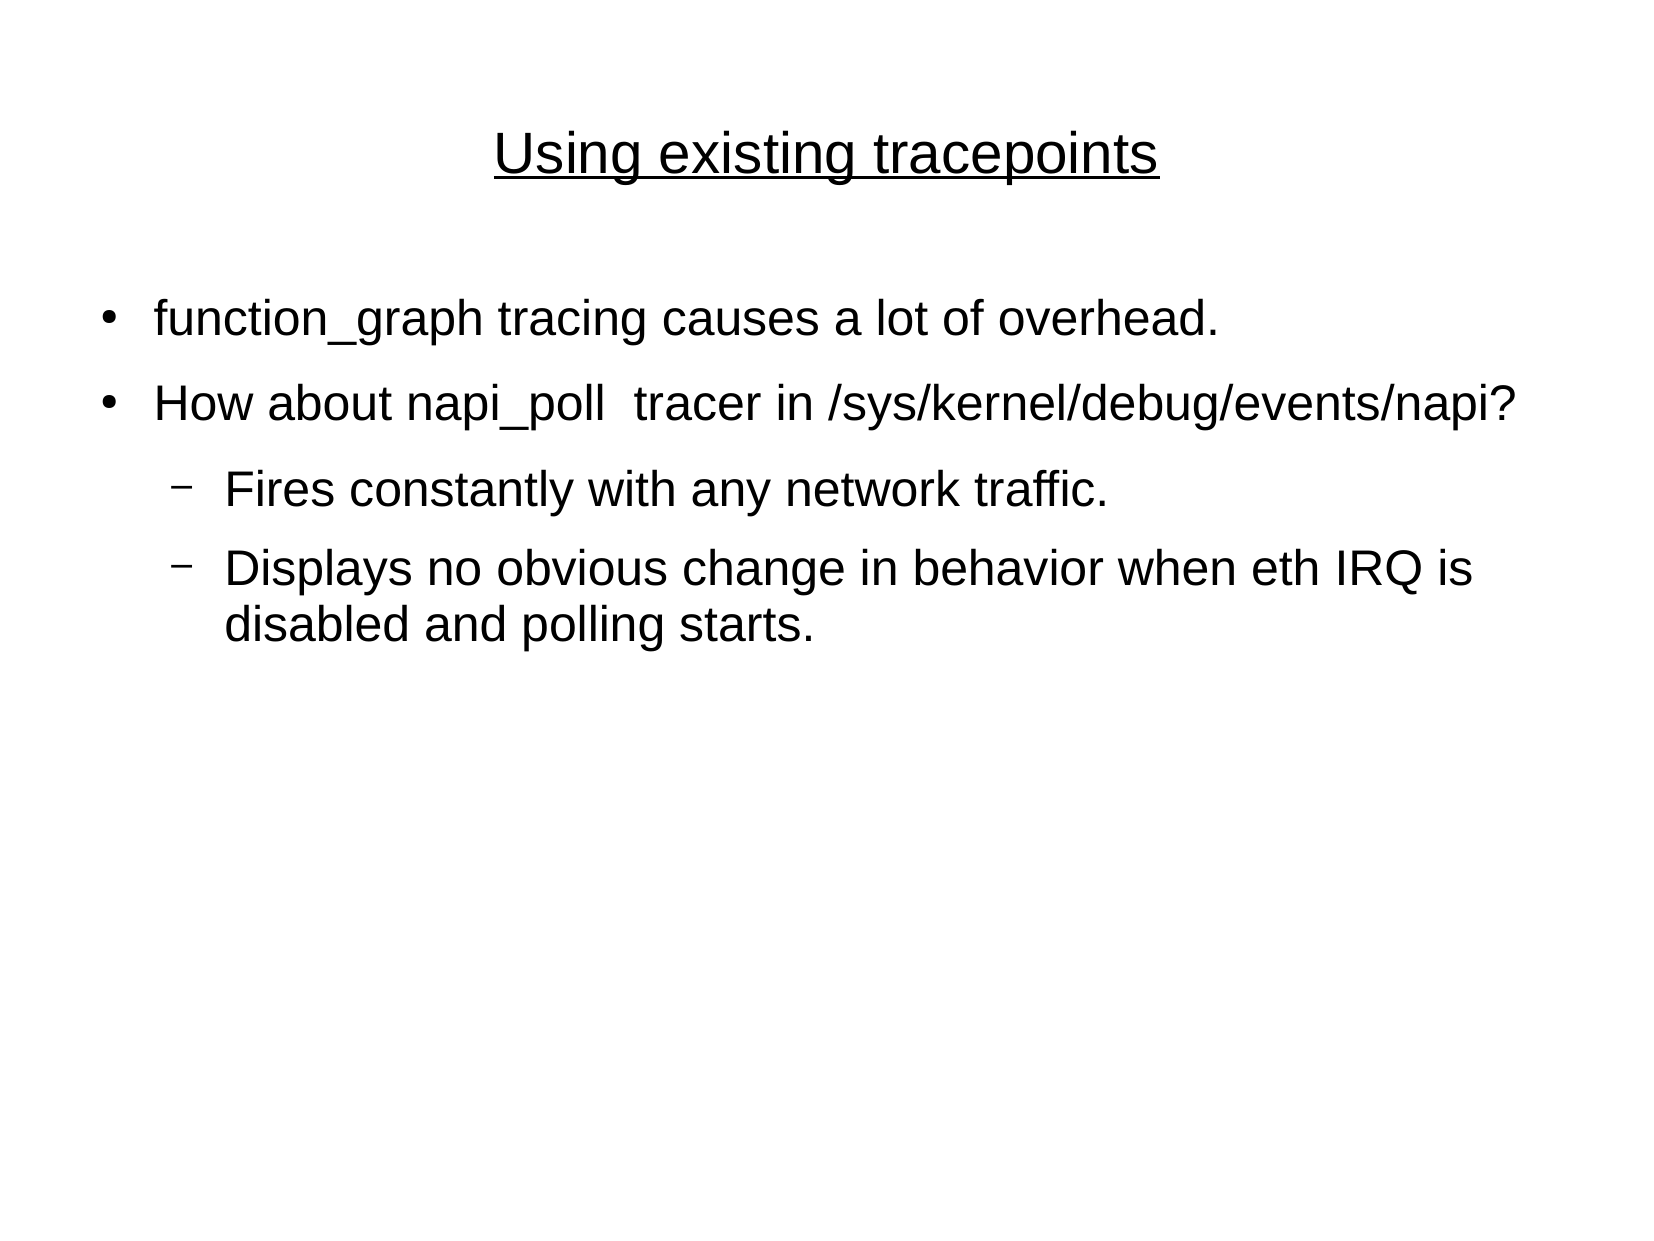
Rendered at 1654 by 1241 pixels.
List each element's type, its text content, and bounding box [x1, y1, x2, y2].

list function_graph tracing causes a lot of overhead. How about napi_poll tracer in /sys/kernel/debug/events/napi? Fires constantly with any network traffic. Displays no obvious change in behavior when eth IRQ is disabled and polling starts. [82, 290, 1571, 1010]
title Using existing tracepoints [82, 49, 1571, 257]
